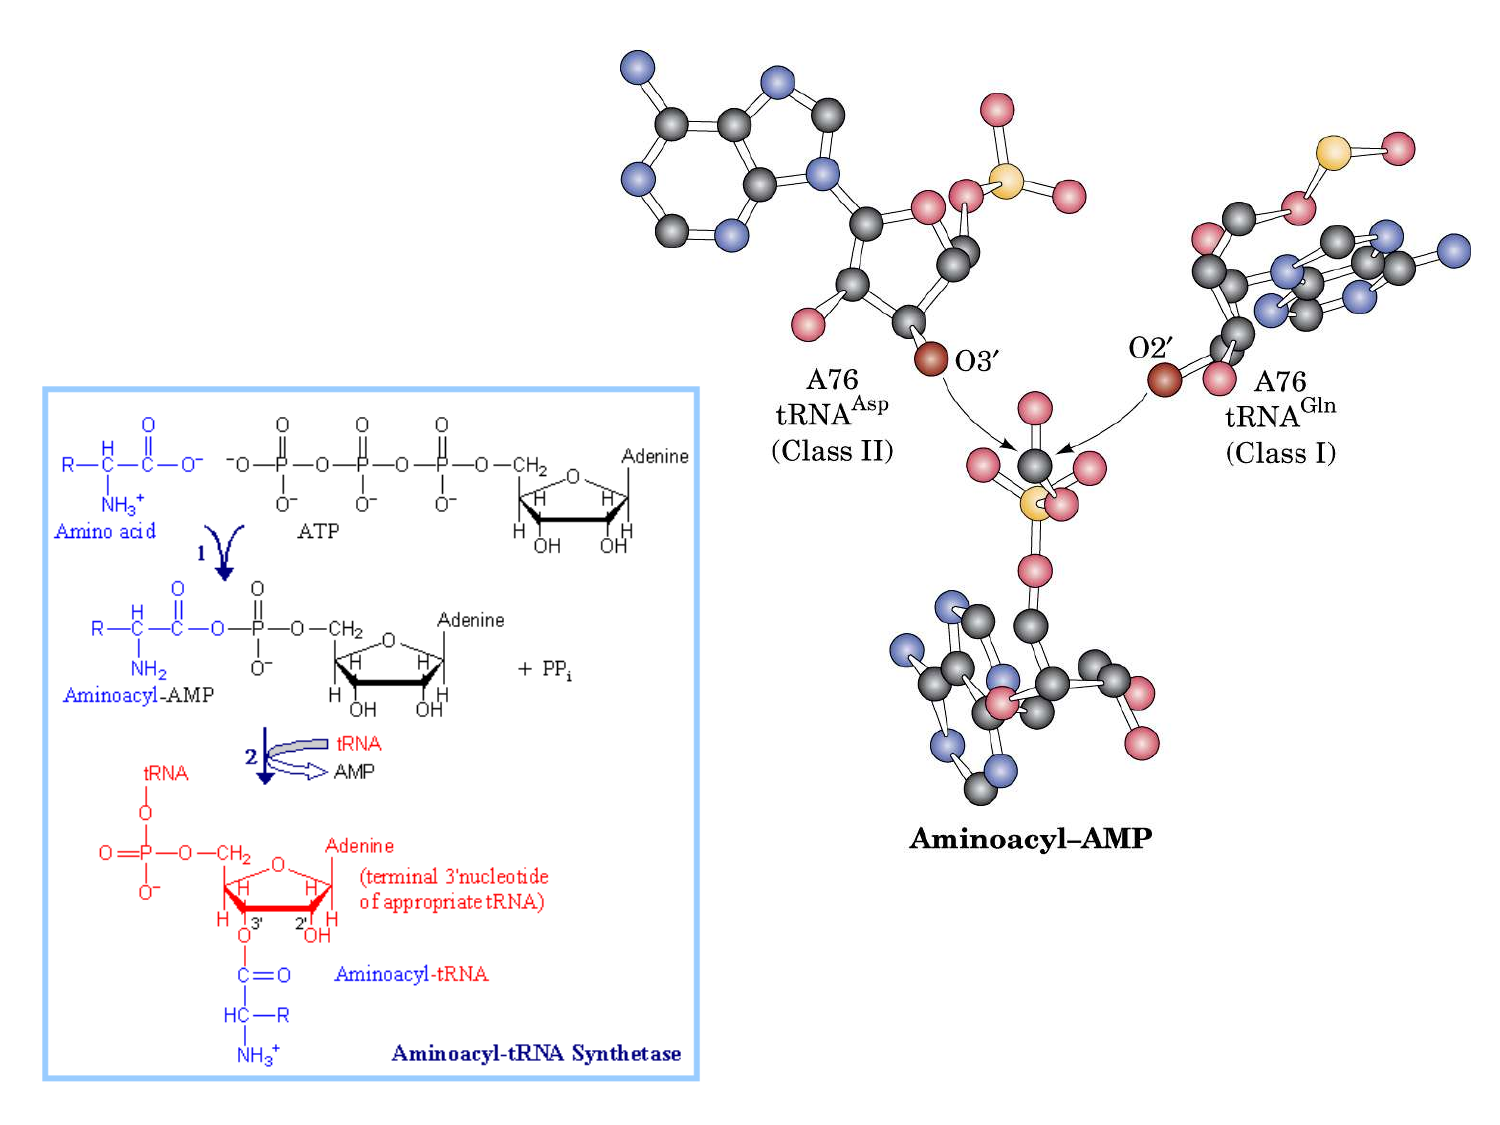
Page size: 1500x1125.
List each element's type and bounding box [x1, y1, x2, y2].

picture [41, 49, 1471, 1083]
